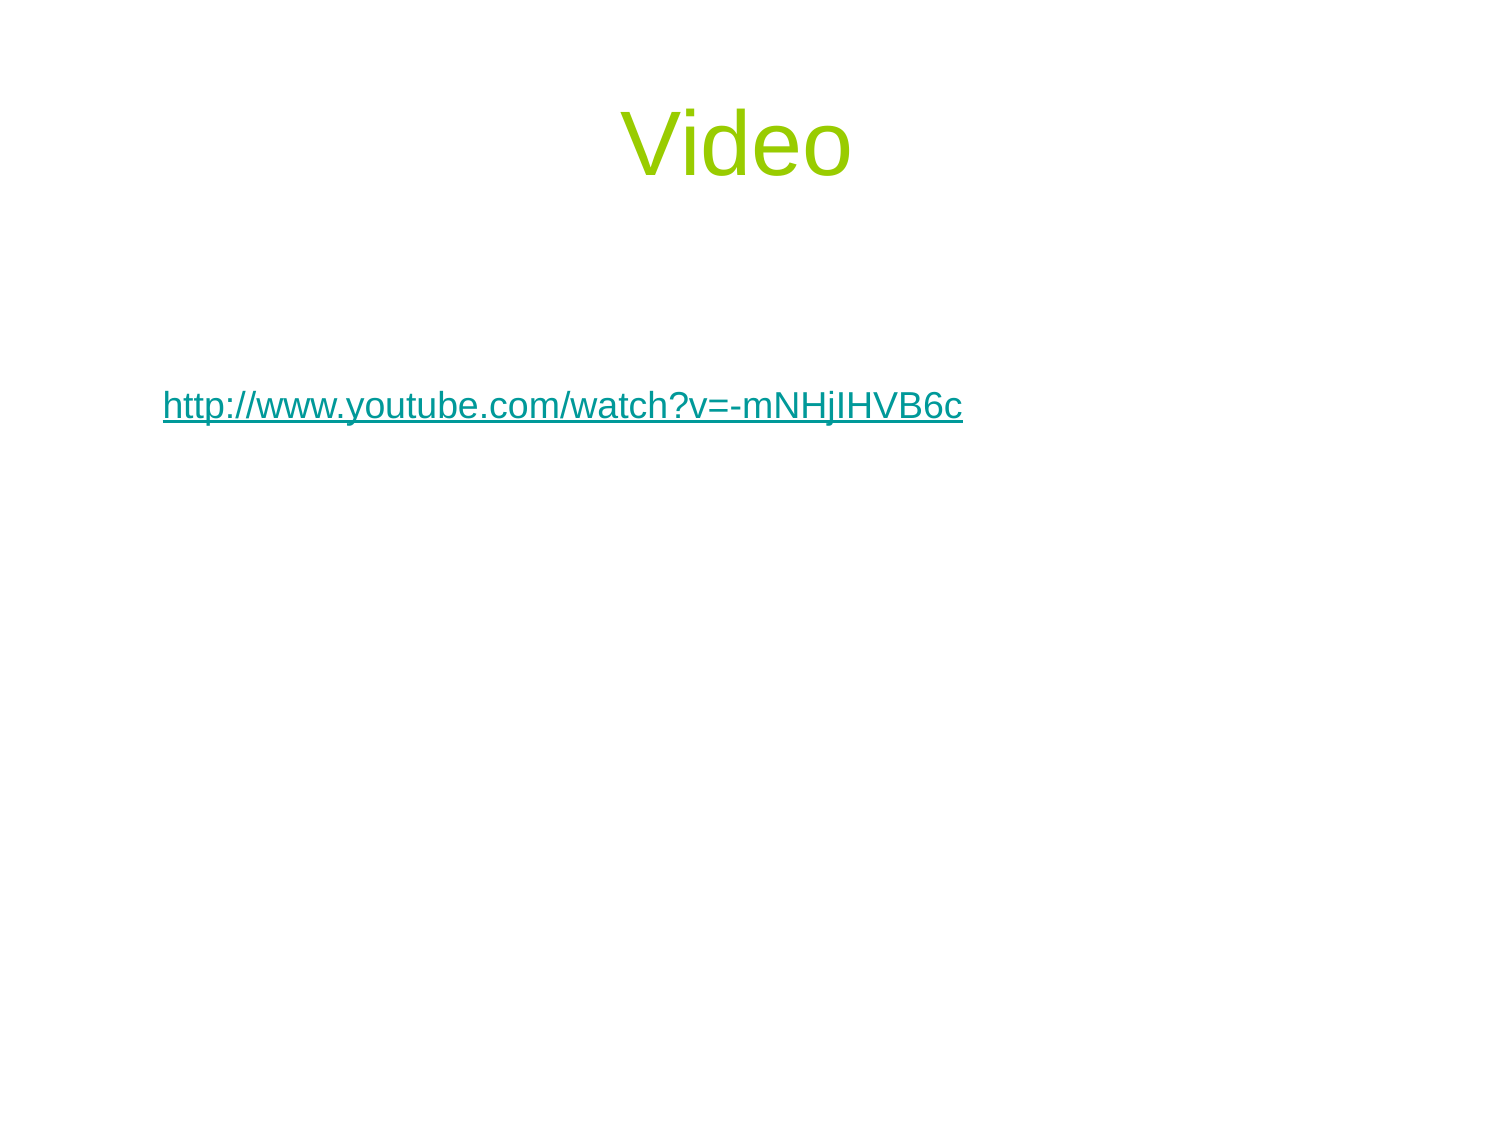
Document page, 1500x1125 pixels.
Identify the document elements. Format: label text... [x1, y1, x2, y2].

title Video [75, 45, 1425, 233]
text_box http://www.youtube.com/watch?v=-mNHjIHVB6c [147, 373, 1105, 434]
